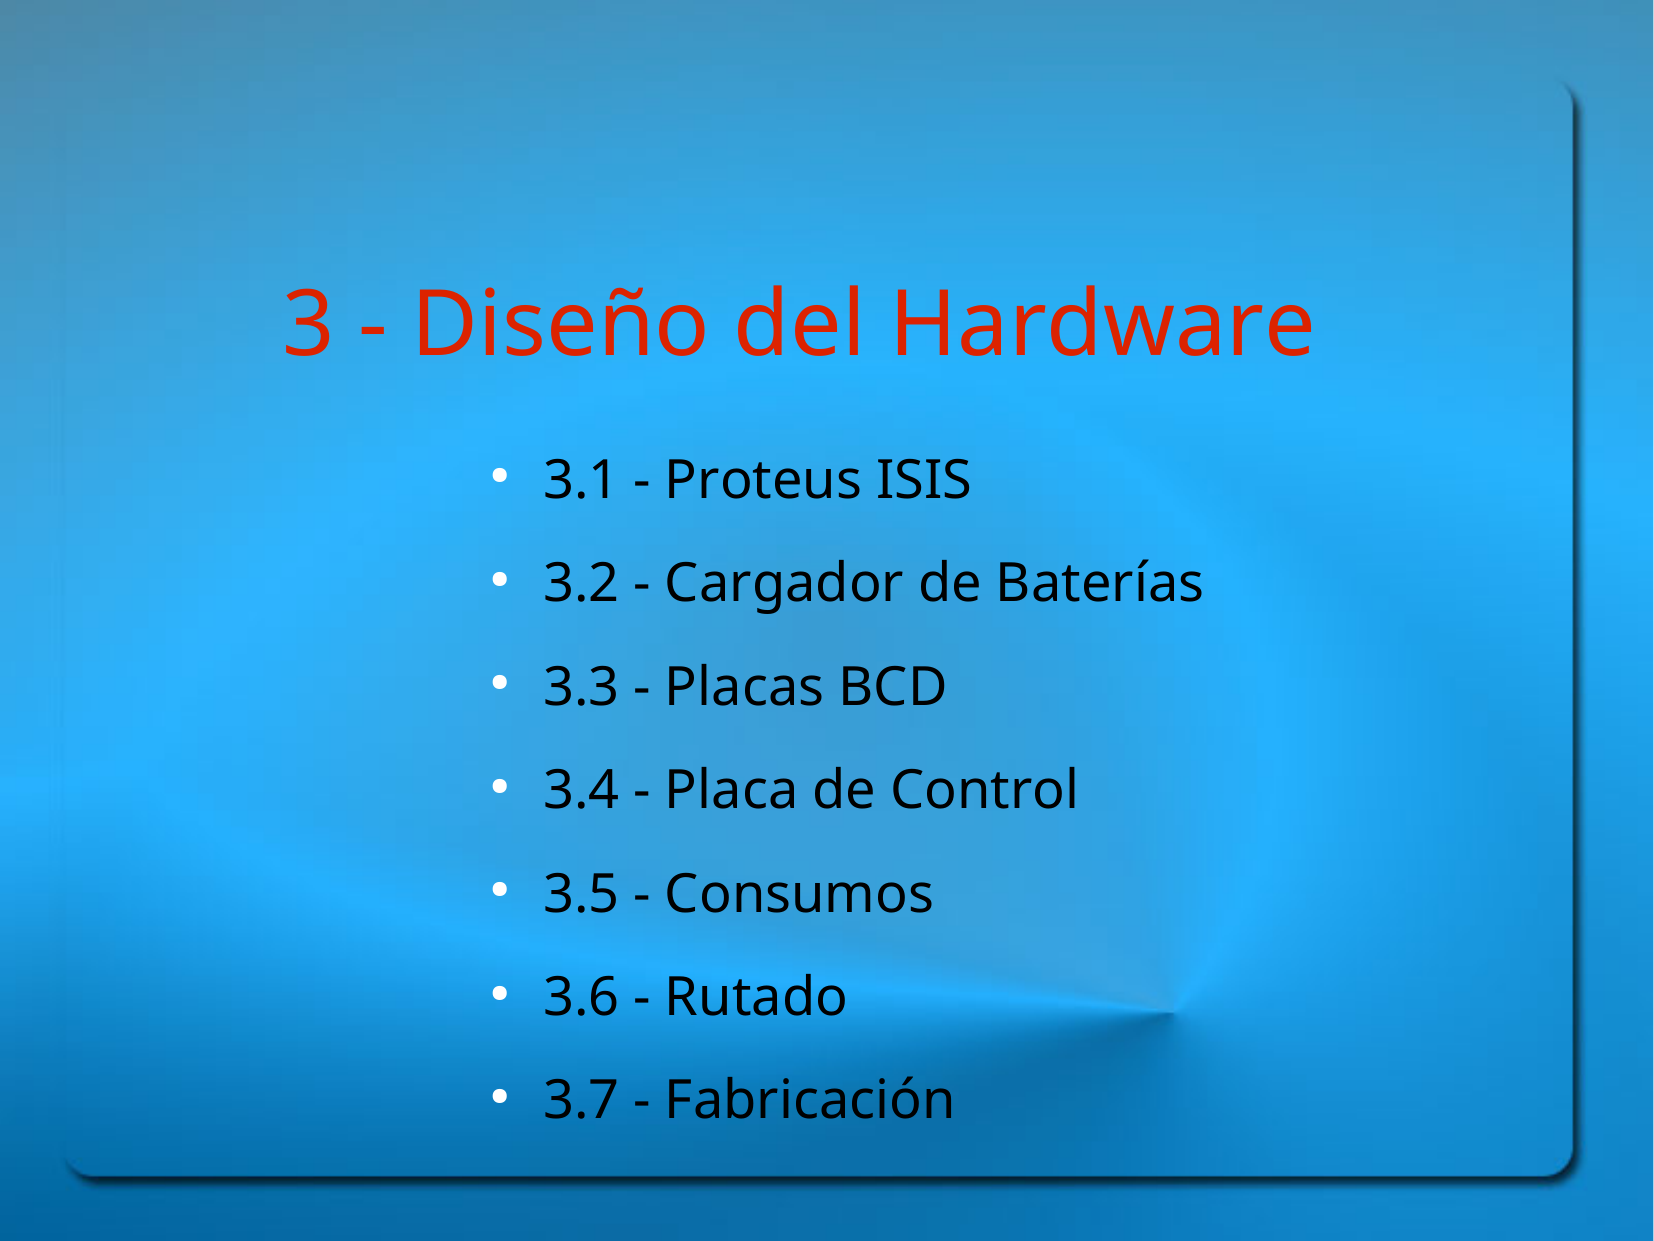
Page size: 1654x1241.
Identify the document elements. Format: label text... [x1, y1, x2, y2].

list 3.1 - Proteus ISIS 3.2 - Cargador de Baterías 3.3 - Placas BCD 3.4 - Placa de Control 3.5 - Consumos 3.6 - Rutado 3.7 - Fabricación [472, 440, 1241, 1152]
picture [0, 0, 1654, 1241]
title 3 - Diseño del Hardware [93, 256, 1506, 384]
